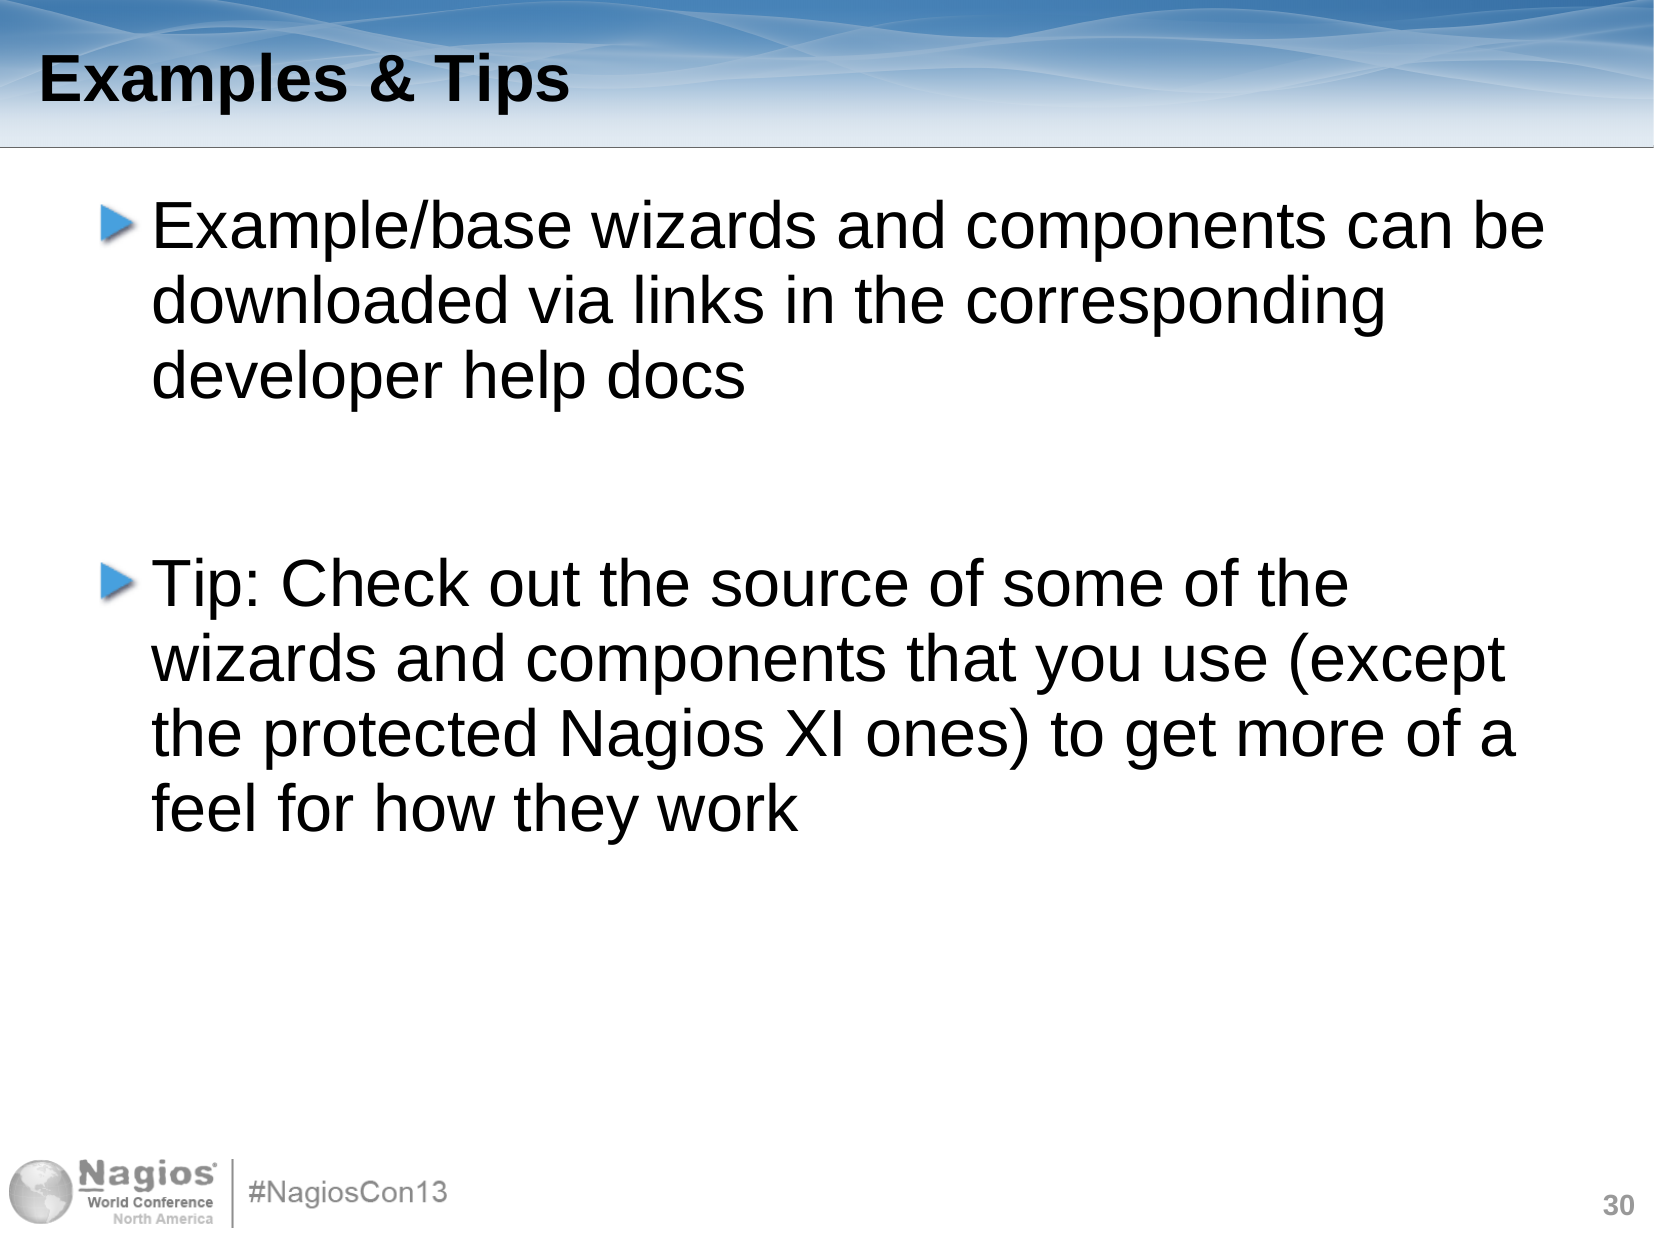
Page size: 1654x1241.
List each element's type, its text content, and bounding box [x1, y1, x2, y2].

list Example/base wizards and components can be downloaded via links in the corresponding developer help docs Tip: Check out the source of some of the wizards and components that you use (except the protected Nagios XI ones) to get more of a feel for how they work [80, 188, 1569, 1007]
picture [9, 1159, 453, 1228]
title Examples & Tips [38, 29, 1245, 127]
picture [0, 0, 1654, 147]
